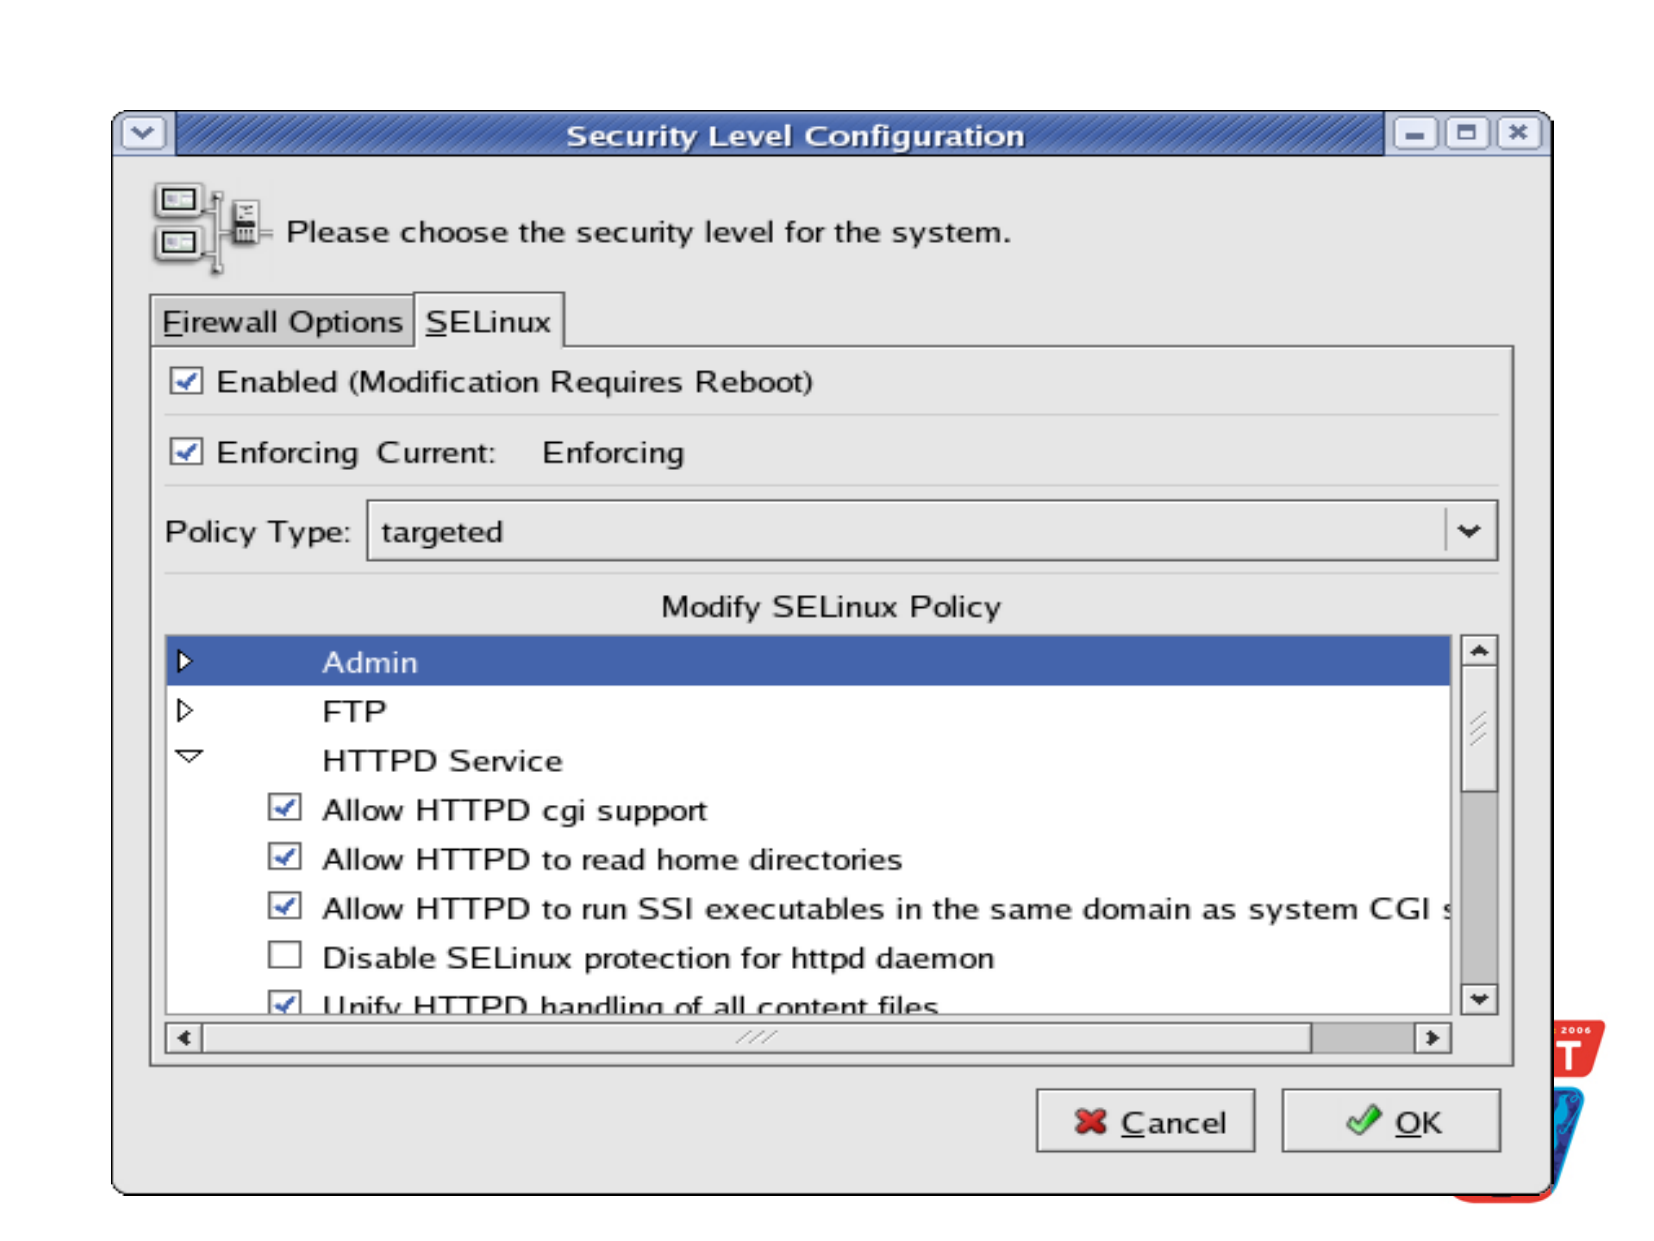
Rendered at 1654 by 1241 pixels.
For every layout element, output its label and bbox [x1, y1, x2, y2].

picture [111, 110, 1611, 1211]
